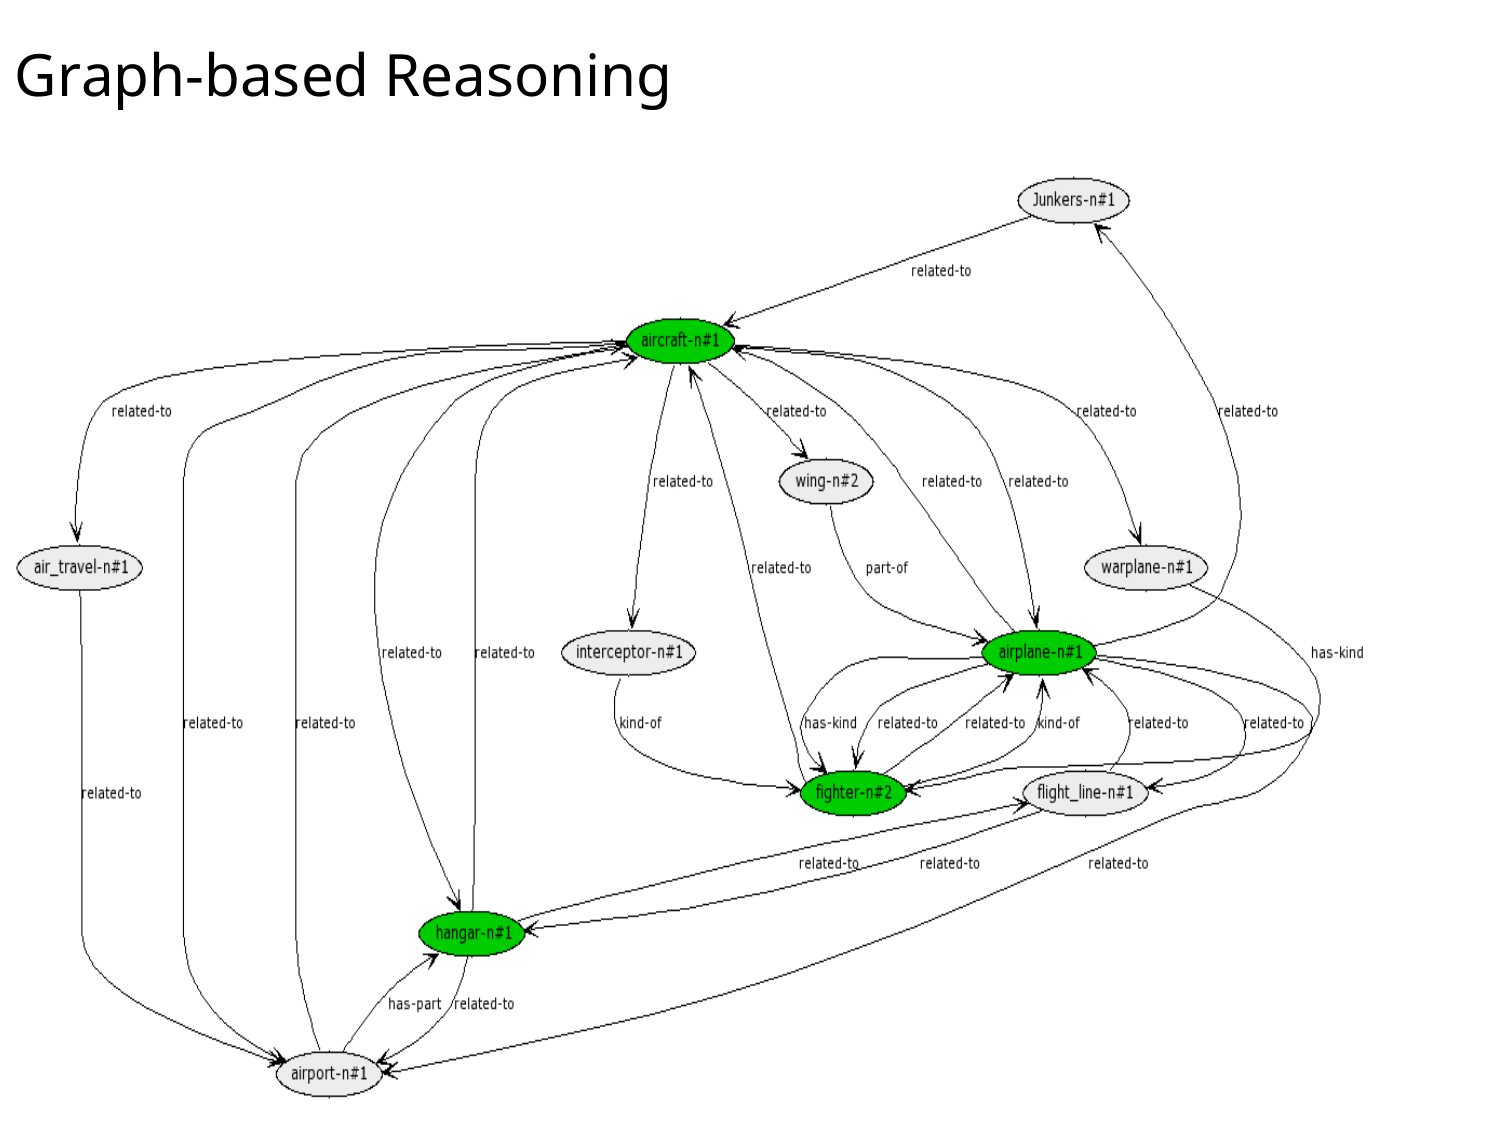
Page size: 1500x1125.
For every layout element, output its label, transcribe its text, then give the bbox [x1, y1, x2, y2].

title Graph-based Reasoning [0, 0, 1276, 147]
picture [9, 149, 1500, 1125]
